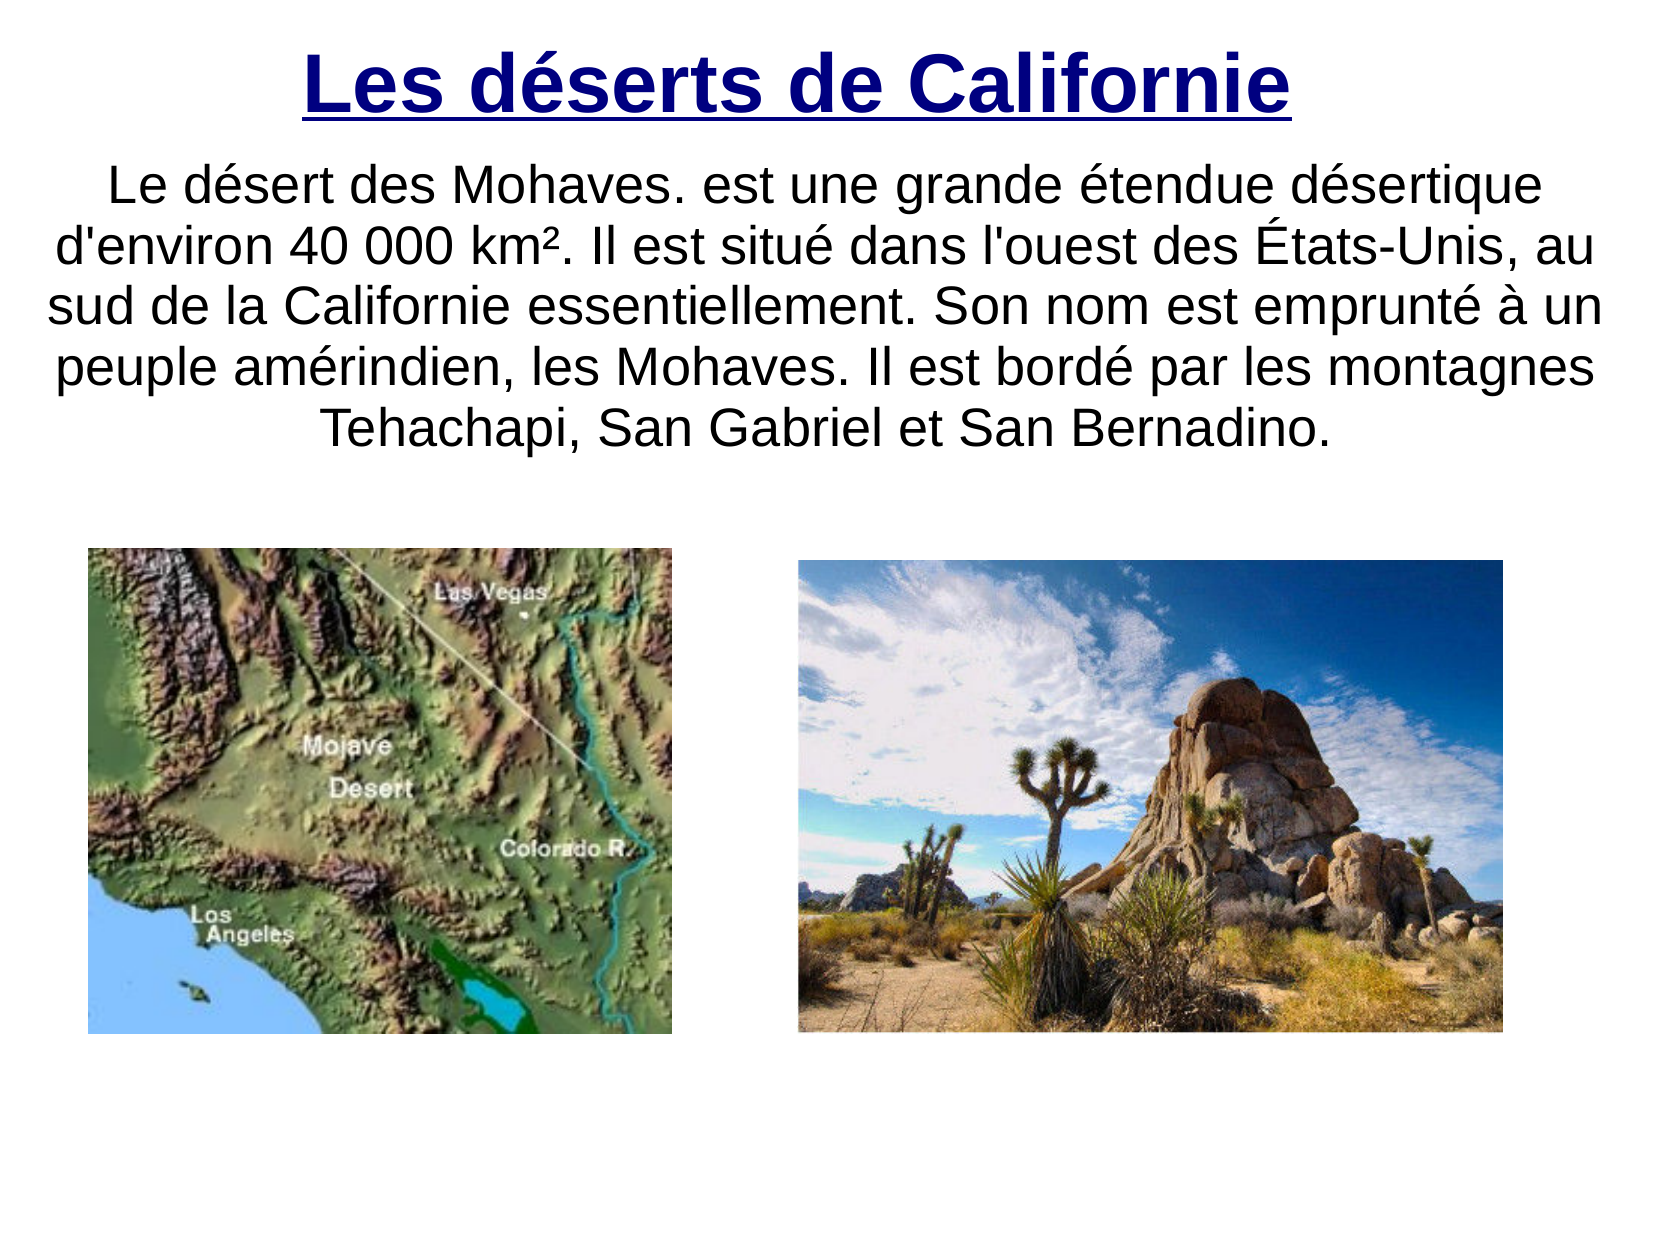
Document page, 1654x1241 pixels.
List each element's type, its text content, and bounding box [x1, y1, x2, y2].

text_box Le désert des Mohaves. est une grande étendue désertique d'environ 40 000 km². Il est situé dans l'ouest des États-Unis, au sud de la Californie essentiellement. Son nom est emprunté à un peuple amérindien, les Mohaves. Il est bordé par les montagnes Tehachapi, San Gabriel et San Bernadino. [0, 147, 1654, 466]
picture [797, 560, 1503, 1034]
picture [88, 548, 672, 1034]
text_box Les déserts de Californie [0, 29, 1654, 147]
